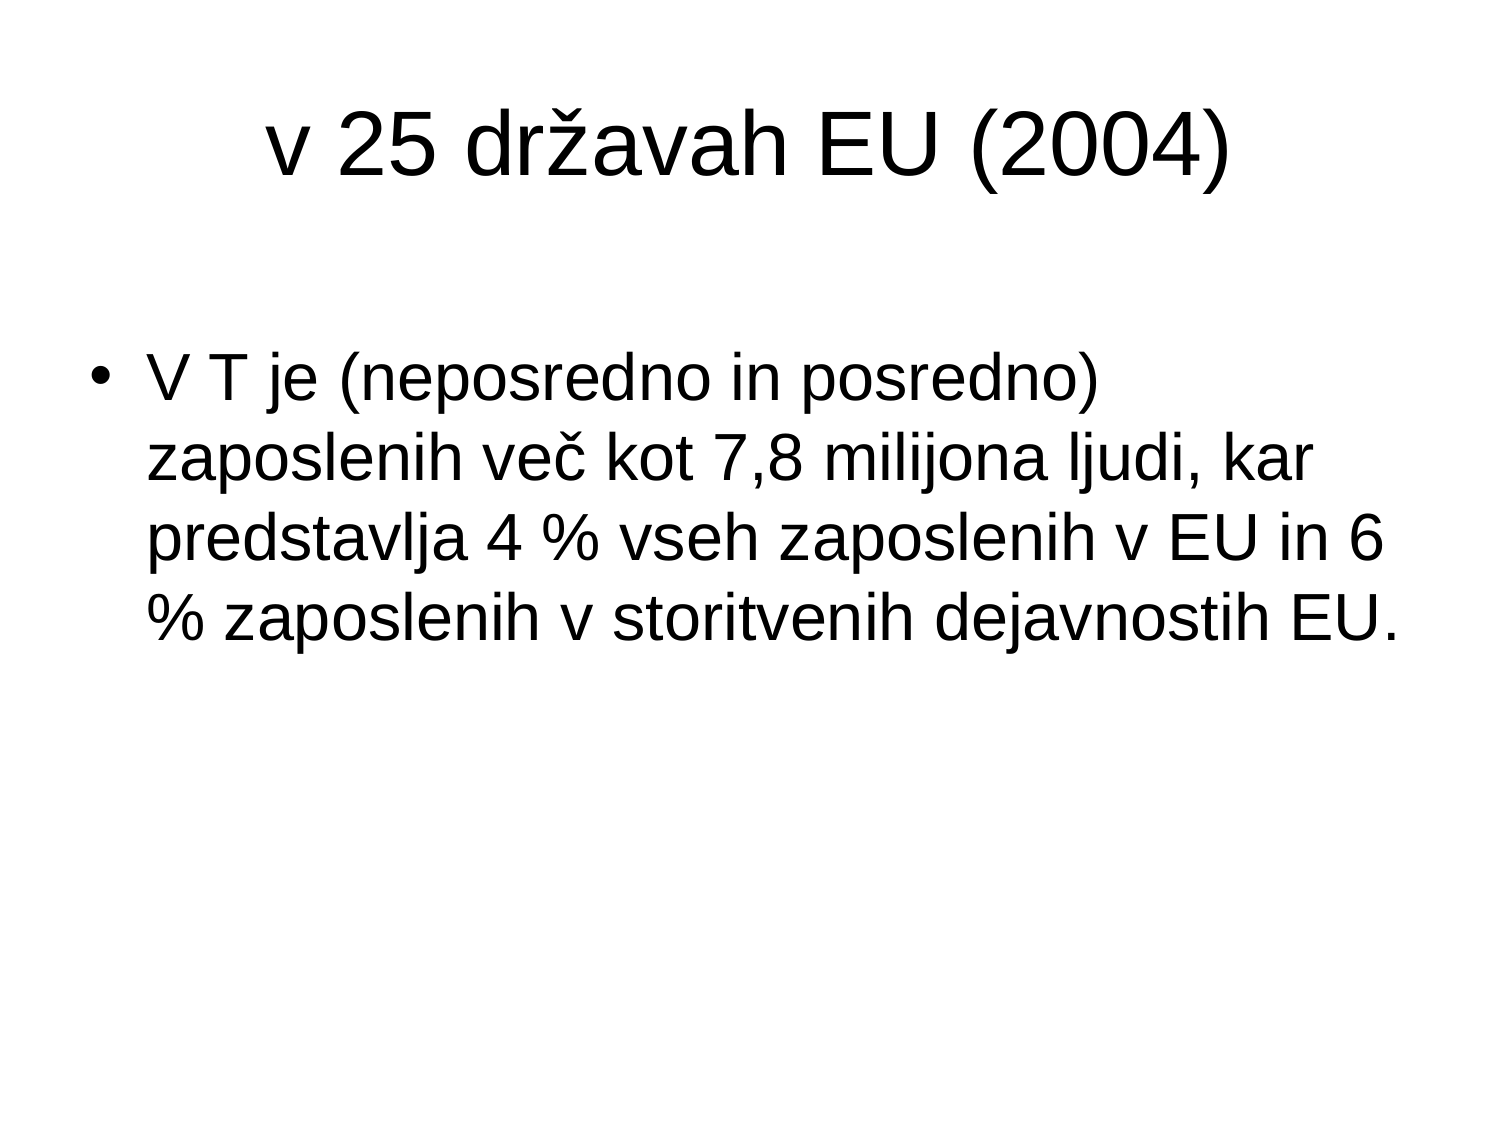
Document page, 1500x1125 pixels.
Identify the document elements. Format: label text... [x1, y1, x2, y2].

title v 25 državah EU (2004) [75, 45, 1426, 233]
list V T je (neposredno in posredno) zaposlenih več kot 7,8 milijona ljudi, kar predstavlja 4 % vseh zaposlenih v EU in 6 % zaposlenih v storitvenih dejavnostih EU. [75, 326, 1426, 1006]
